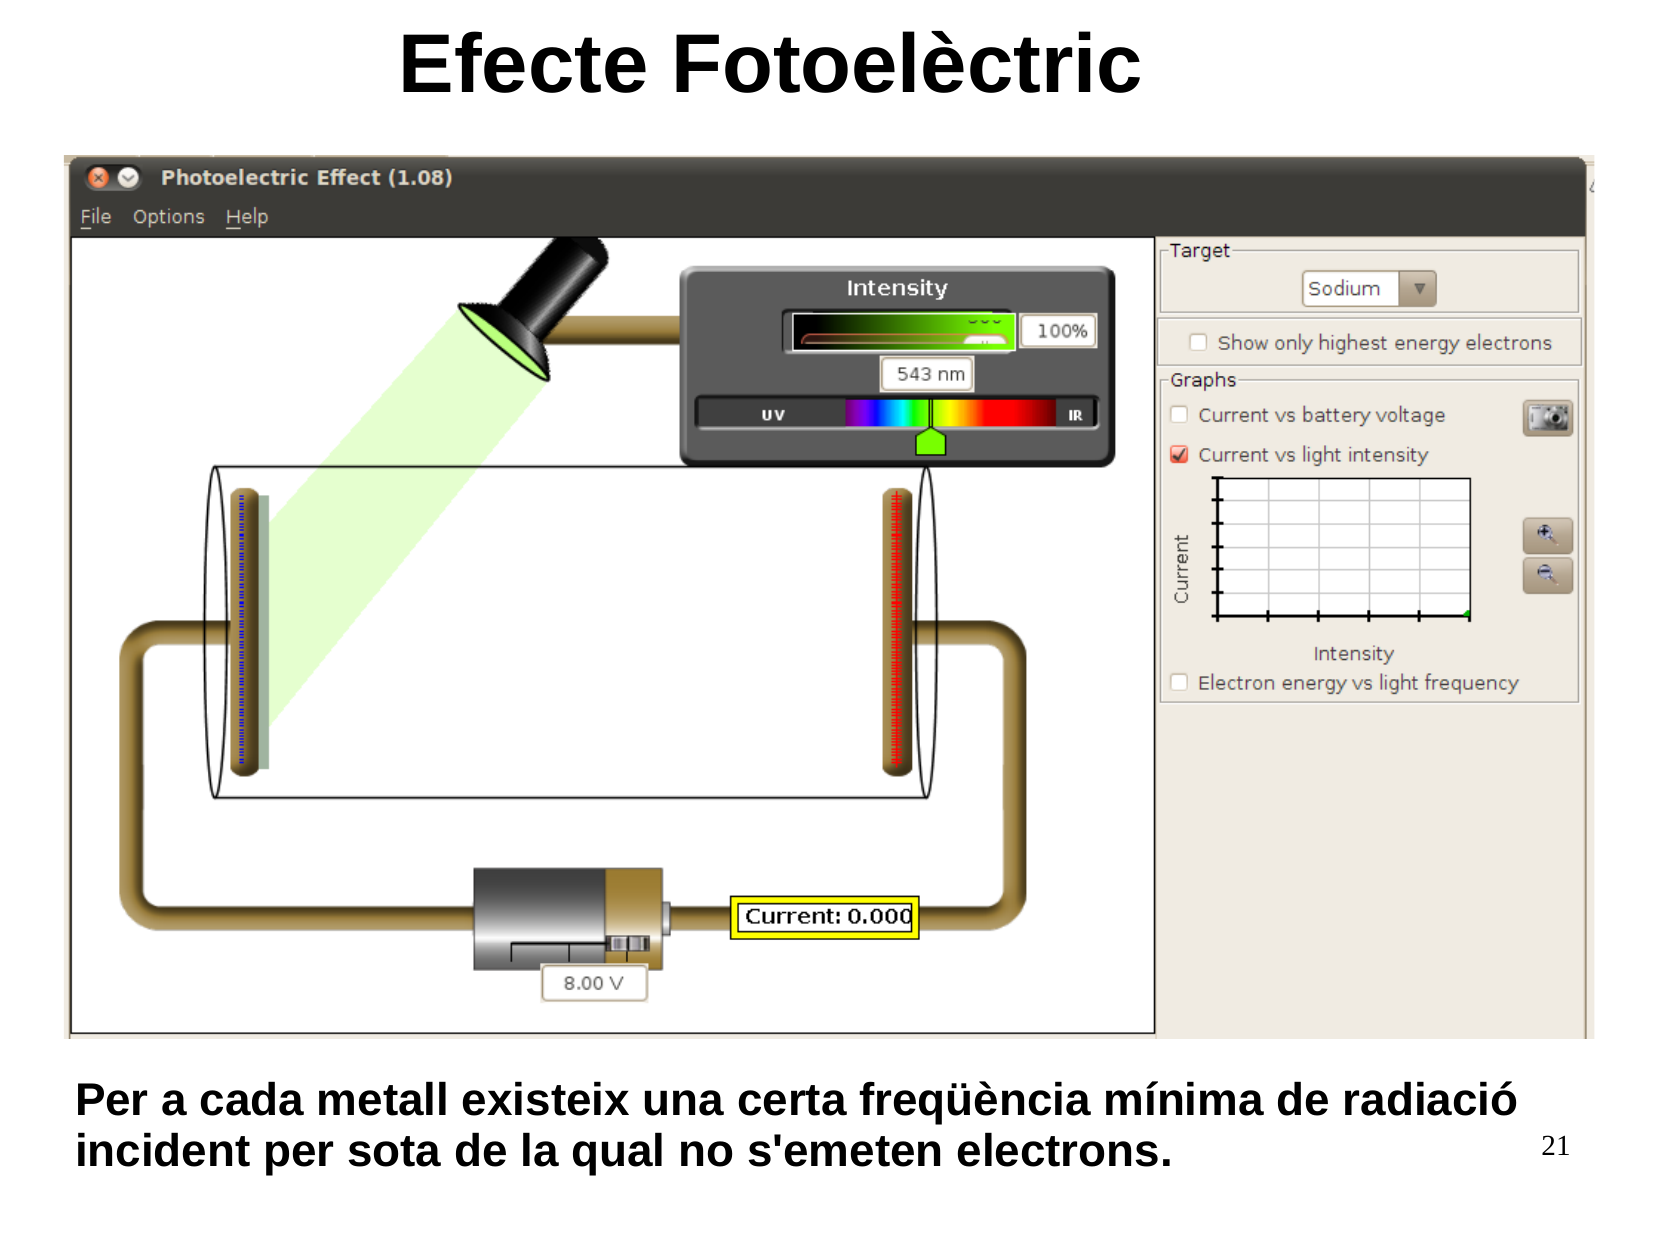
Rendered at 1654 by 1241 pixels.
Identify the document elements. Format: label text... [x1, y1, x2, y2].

text_box Efecte Fotoelèctric [383, 10, 1210, 118]
text_box Per a cada metall existeix una certa freqüència mínima de radiació incident per sota de la qual no s'emeten electrons. [60, 1066, 1559, 1184]
picture [63, 155, 1595, 1039]
